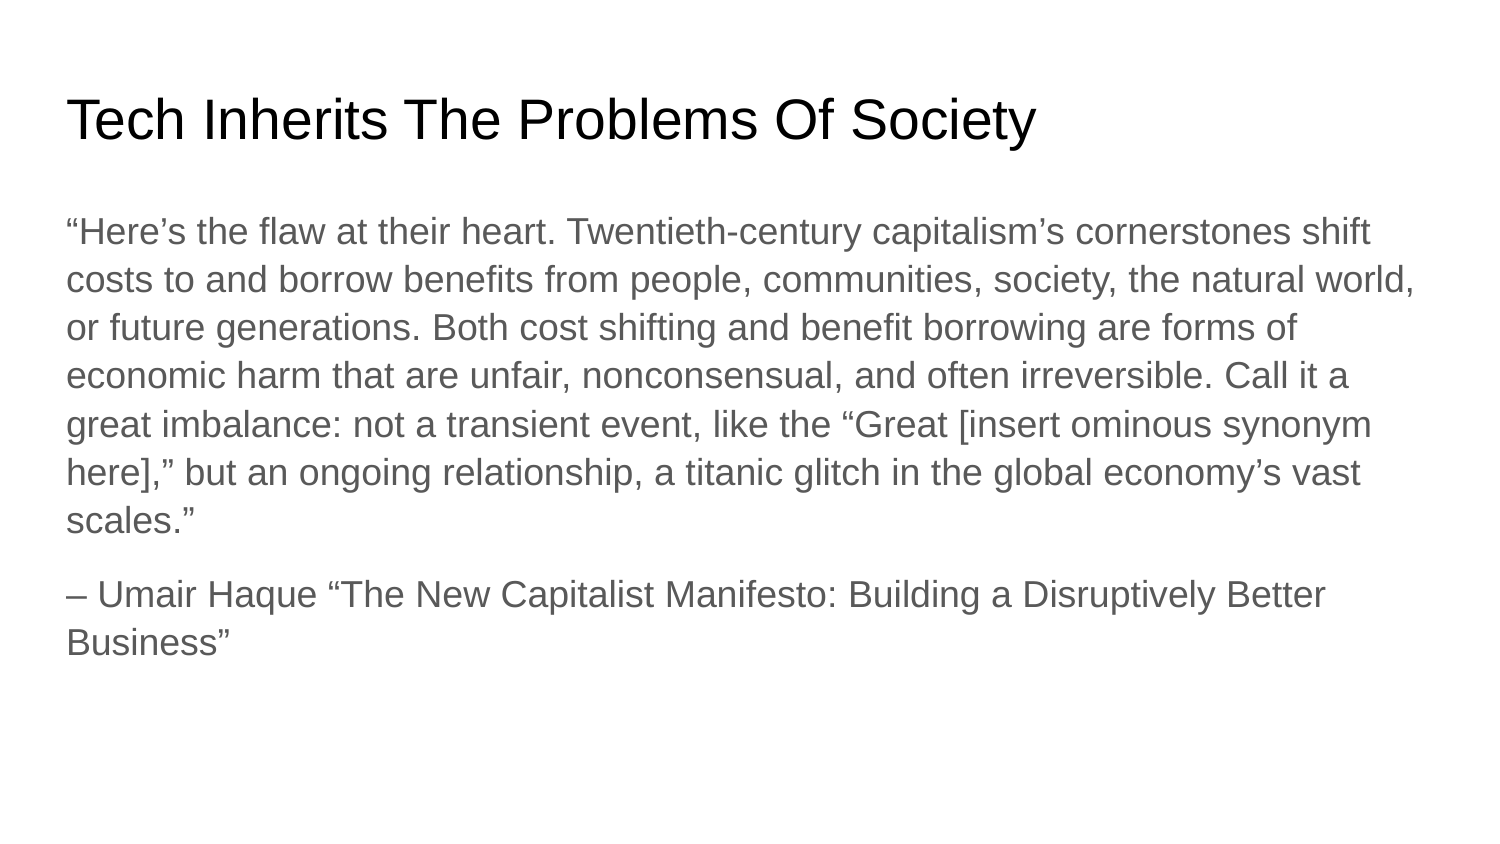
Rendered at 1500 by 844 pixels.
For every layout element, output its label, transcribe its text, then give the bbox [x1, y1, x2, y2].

title Tech Inherits The Problems Of Society [51, 72, 1449, 167]
list “Here’s the flaw at their heart. Twentieth-century capitalism’s cornerstones shift costs to and borrow benefits from people, communities, society, the natural world, or future generations. Both cost shifting and benefit borrowing are forms of economic harm that are unfair, nonconsensual, and often irreversible. Call it a great imbalance: not a transient event, like the “Great [insert ominous synonym here],” but an ongoing relationship, a titanic glitch in the global economy’s vast scales.” – Umair Haque “The New Capitalist Manifesto: Building a Disruptively Better Business” [51, 189, 1449, 750]
